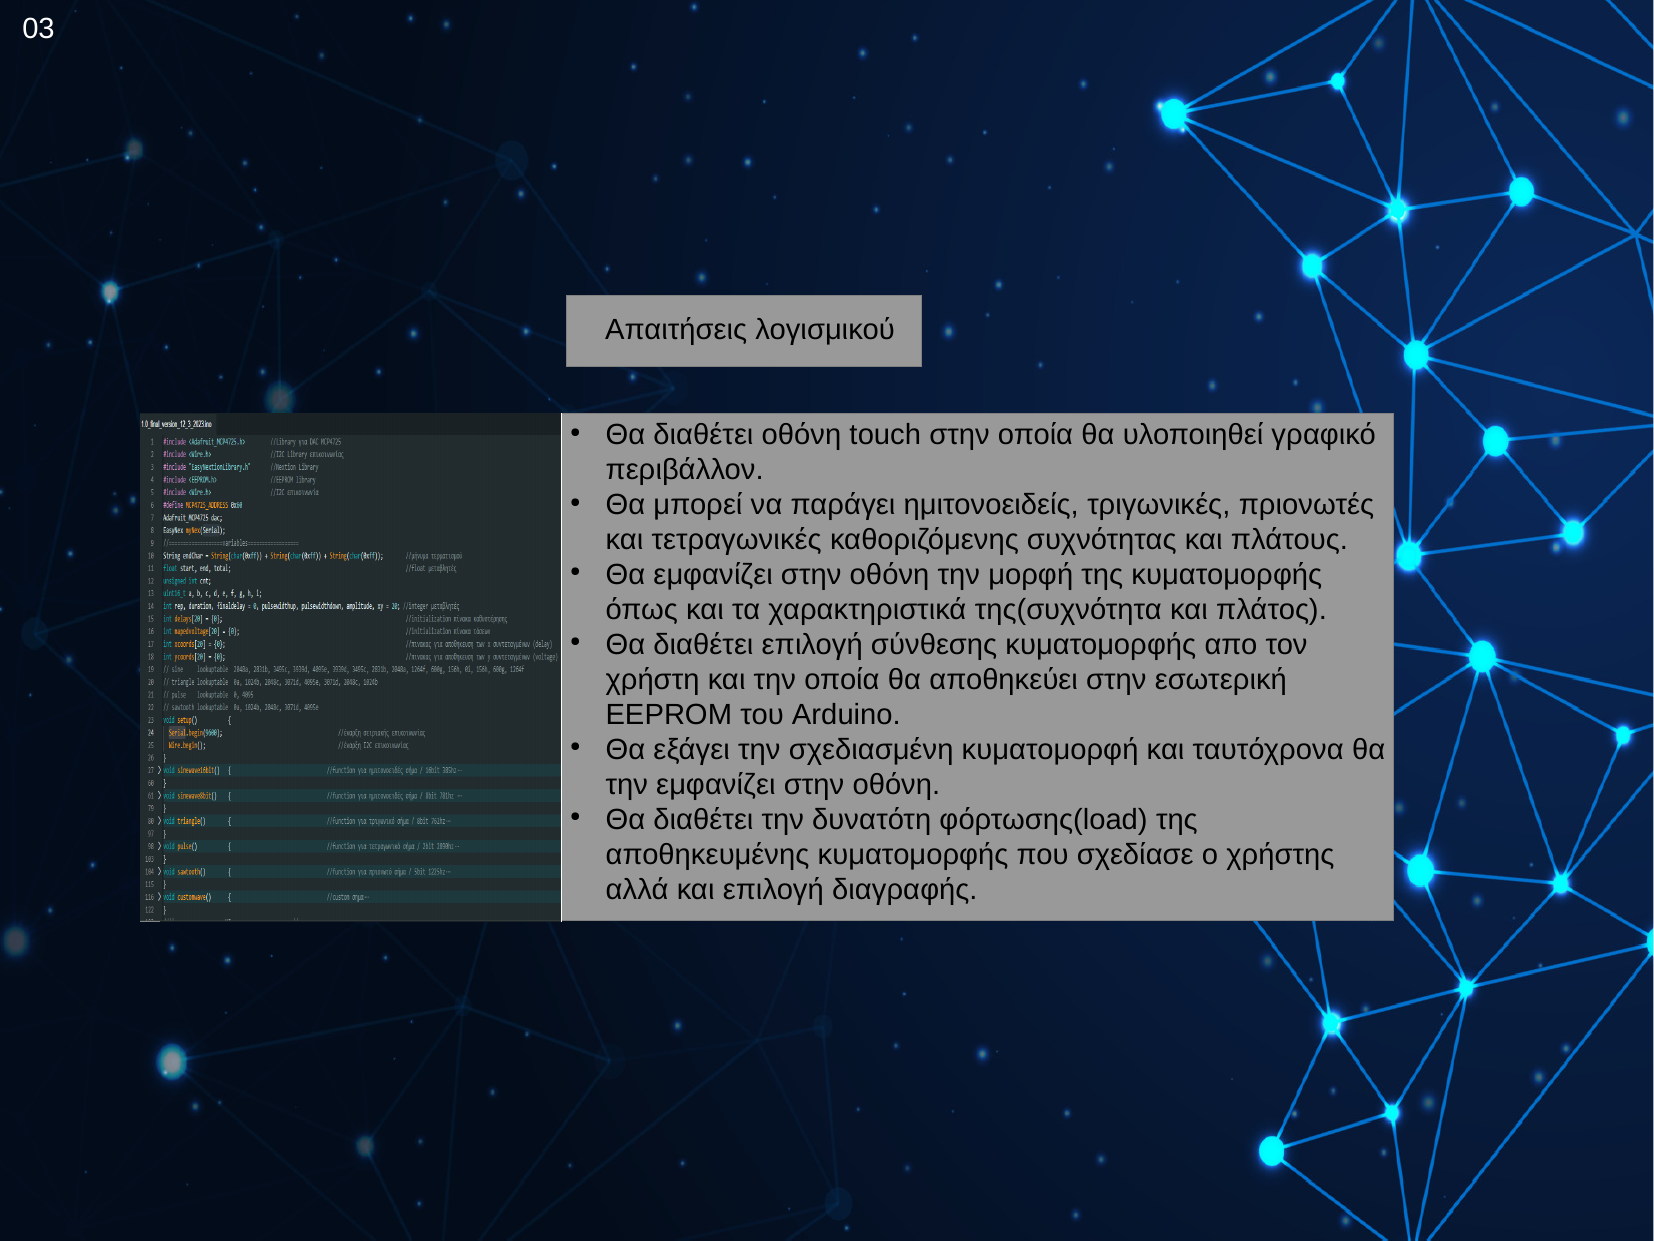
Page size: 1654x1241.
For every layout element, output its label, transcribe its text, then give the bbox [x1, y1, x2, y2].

text_box [1120, 675, 1127, 683]
text_box [970, 675, 978, 683]
text_box [1099, 675, 1108, 683]
title 03 [6, 5, 71, 48]
text_box [808, 675, 816, 683]
text_box [666, 675, 675, 683]
text_box [1171, 675, 1180, 683]
text_box [642, 675, 649, 683]
text_box [866, 675, 874, 683]
text_box Θα διαθέτει οθόνη touch στην οποία θα υλοποιηθεί γραφικό περιβάλλον. Θα μπορεί να παράγει ημιτονοειδείς, τριγωνικές, πριονωτές και τετραγωνικές καθοριζόμενης συχνότητας και πλάτους. Θα εμφανίζει στην οθόνη την μορφή της κυματομορφής όπως και τα χαρακτηριστικά της(συχνότητα και πλάτος). Θα διαθέτει επιλογή σύνθεσης κυματομορφής απο τον χρήστη και την οποία θα αποθηκεύει στην εσωτερική EEPROM του Arduino. Θα εξάγει την σχεδιασμένη κυματομορφή και ταυτόχρονα θα την εμφανίζει στην οθόνη. Θα διαθέτει την δυνατότη φόρτωσης(load) της αποθηκευμένης κυματομορφής που σχεδίασε ο χρήστης αλλά και επιλογή διαγραφής. [562, 683, 1406, 921]
text_box [1275, 675, 1282, 683]
text_box [891, 670, 899, 678]
text_box [844, 675, 852, 683]
text_box [1236, 675, 1245, 683]
text_box [725, 675, 733, 683]
text_box [770, 675, 777, 683]
text_box [1003, 675, 1010, 683]
text_box [986, 670, 994, 678]
text_box [953, 675, 959, 683]
text_box [933, 675, 941, 683]
text_box [562, 413, 1394, 683]
text_box [1090, 675, 1099, 683]
text_box [908, 675, 916, 683]
text_box [688, 675, 695, 683]
text_box [624, 675, 633, 683]
text_box [827, 675, 833, 683]
text_box [657, 675, 666, 683]
title Απαιτήσεις λογισμικού [118, 295, 1382, 374]
picture [0, 0, 1654, 1241]
